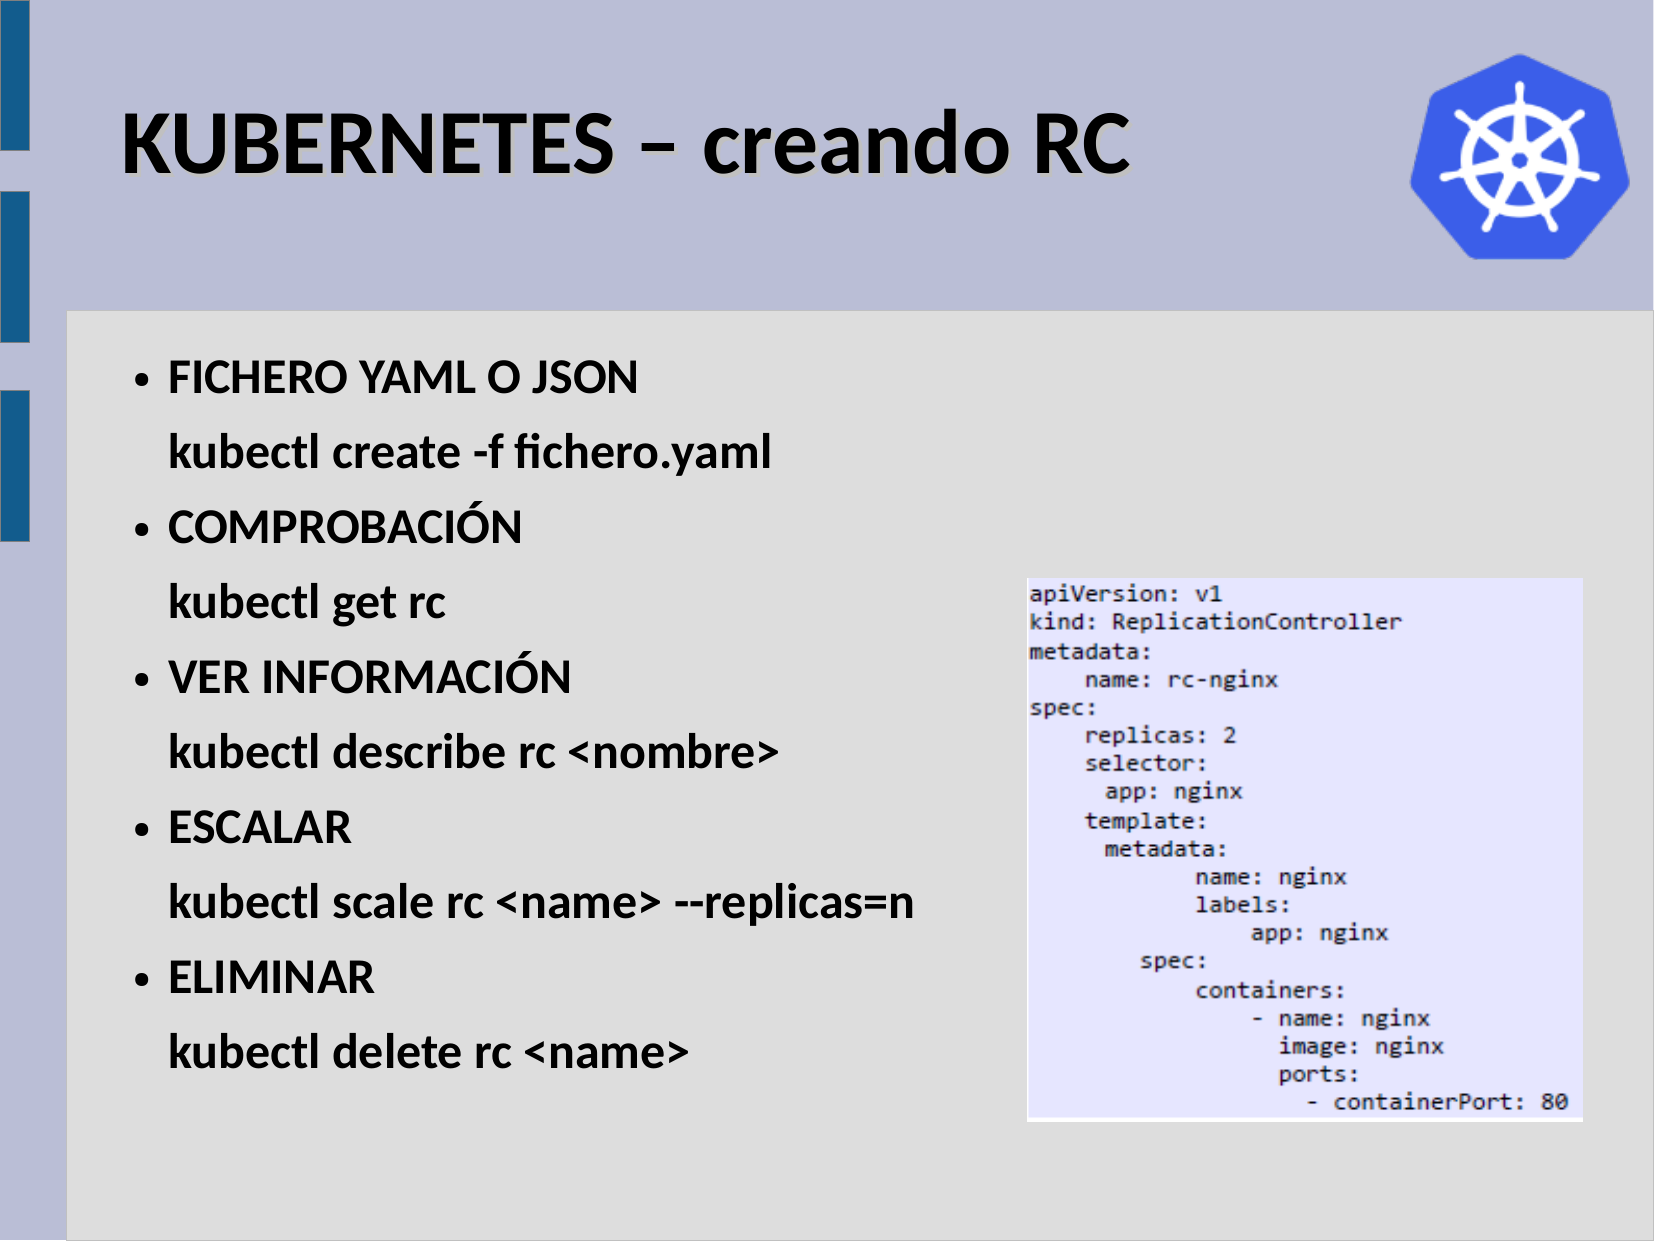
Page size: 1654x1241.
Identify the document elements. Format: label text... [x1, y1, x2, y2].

picture [1027, 578, 1583, 1123]
text_box KUBERNETES – creando RC [106, 97, 1513, 225]
text_box FICHERO YAML O JSON kubectl create -f fichero.yaml COMPROBACIÓN kubectl get rc VER INFORMACIÓN kubectl describe rc <nombre> ESCALAR kubectl scale rc <name> --replicas=n ELIMINAR kubectl delete rc <name> [118, 323, 1583, 1241]
picture [1382, 47, 1654, 267]
